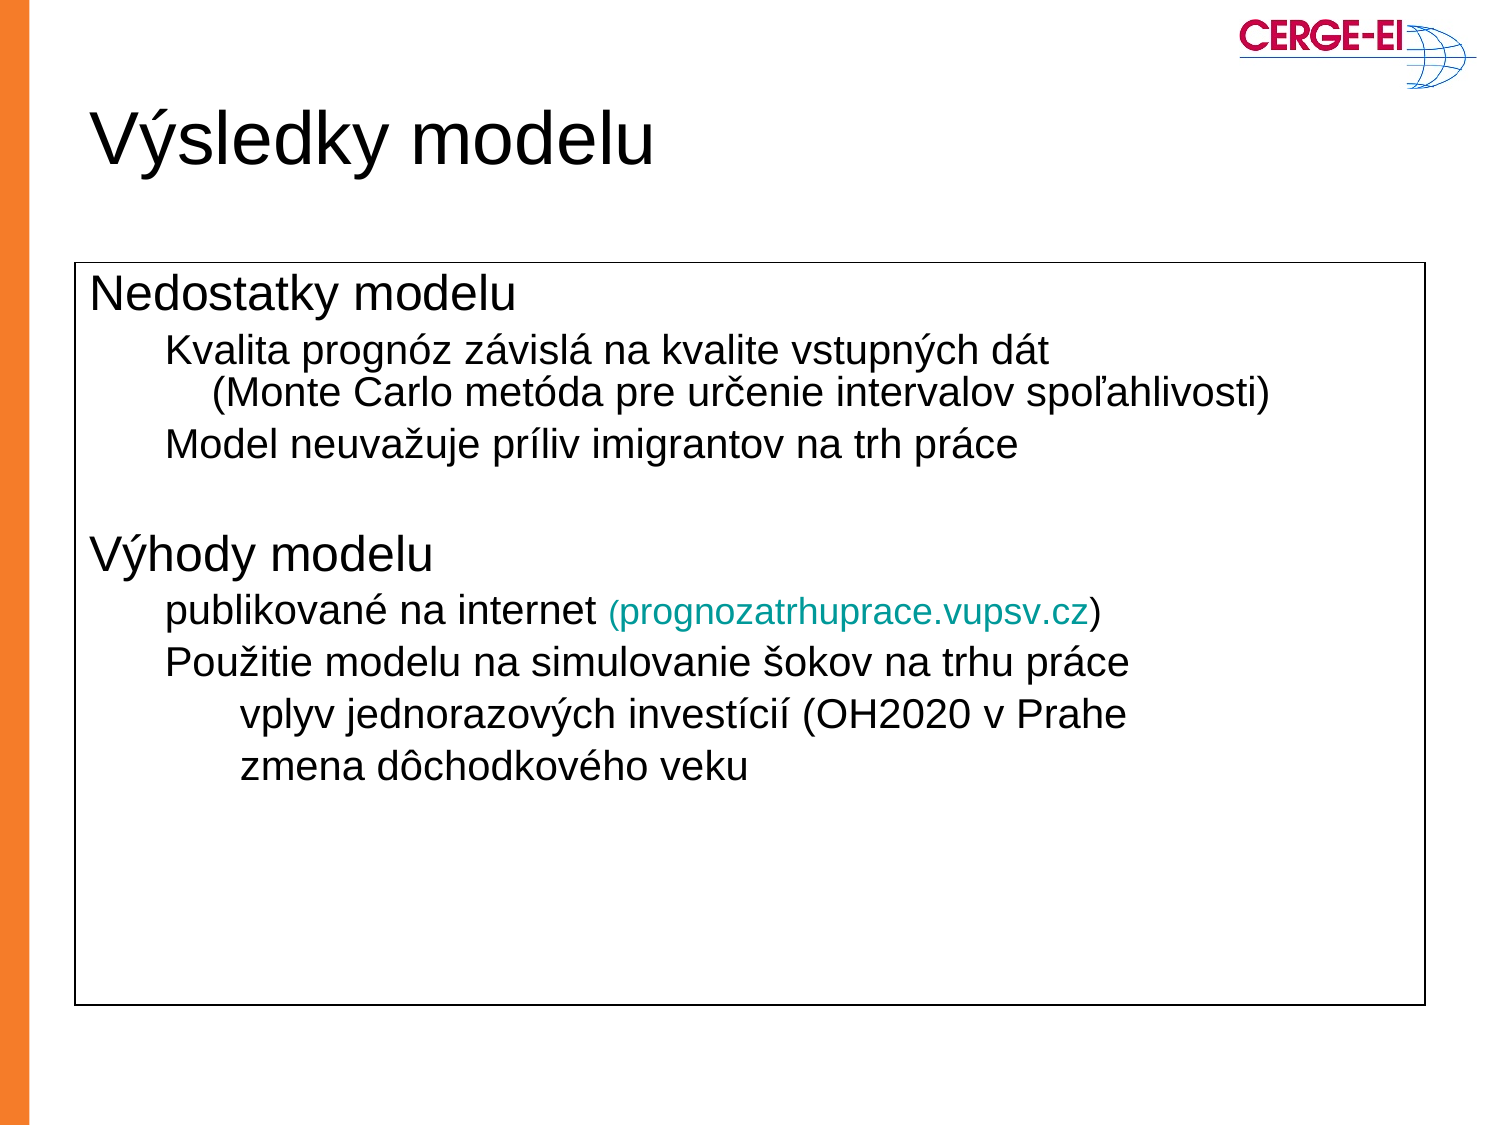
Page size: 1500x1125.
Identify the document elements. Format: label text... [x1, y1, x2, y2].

title Výsledky modelu [75, 45, 1426, 233]
list Nedostatky modelu Kvalita prognóz závislá na kvalite vstupných dát (Monte Carlo metóda pre určenie intervalov spoľahlivosti) Model neuvažuje príliv imigrantov na trh práce Výhody modelu publikované na internet (prognozatrhuprace.vupsv.cz) Použitie modelu na simulovanie šokov na trhu práce vplyv jednorazových investícií (OH2020 v Prahe zmena dôchodkového veku [75, 262, 1426, 1006]
picture [1239, 19, 1477, 89]
